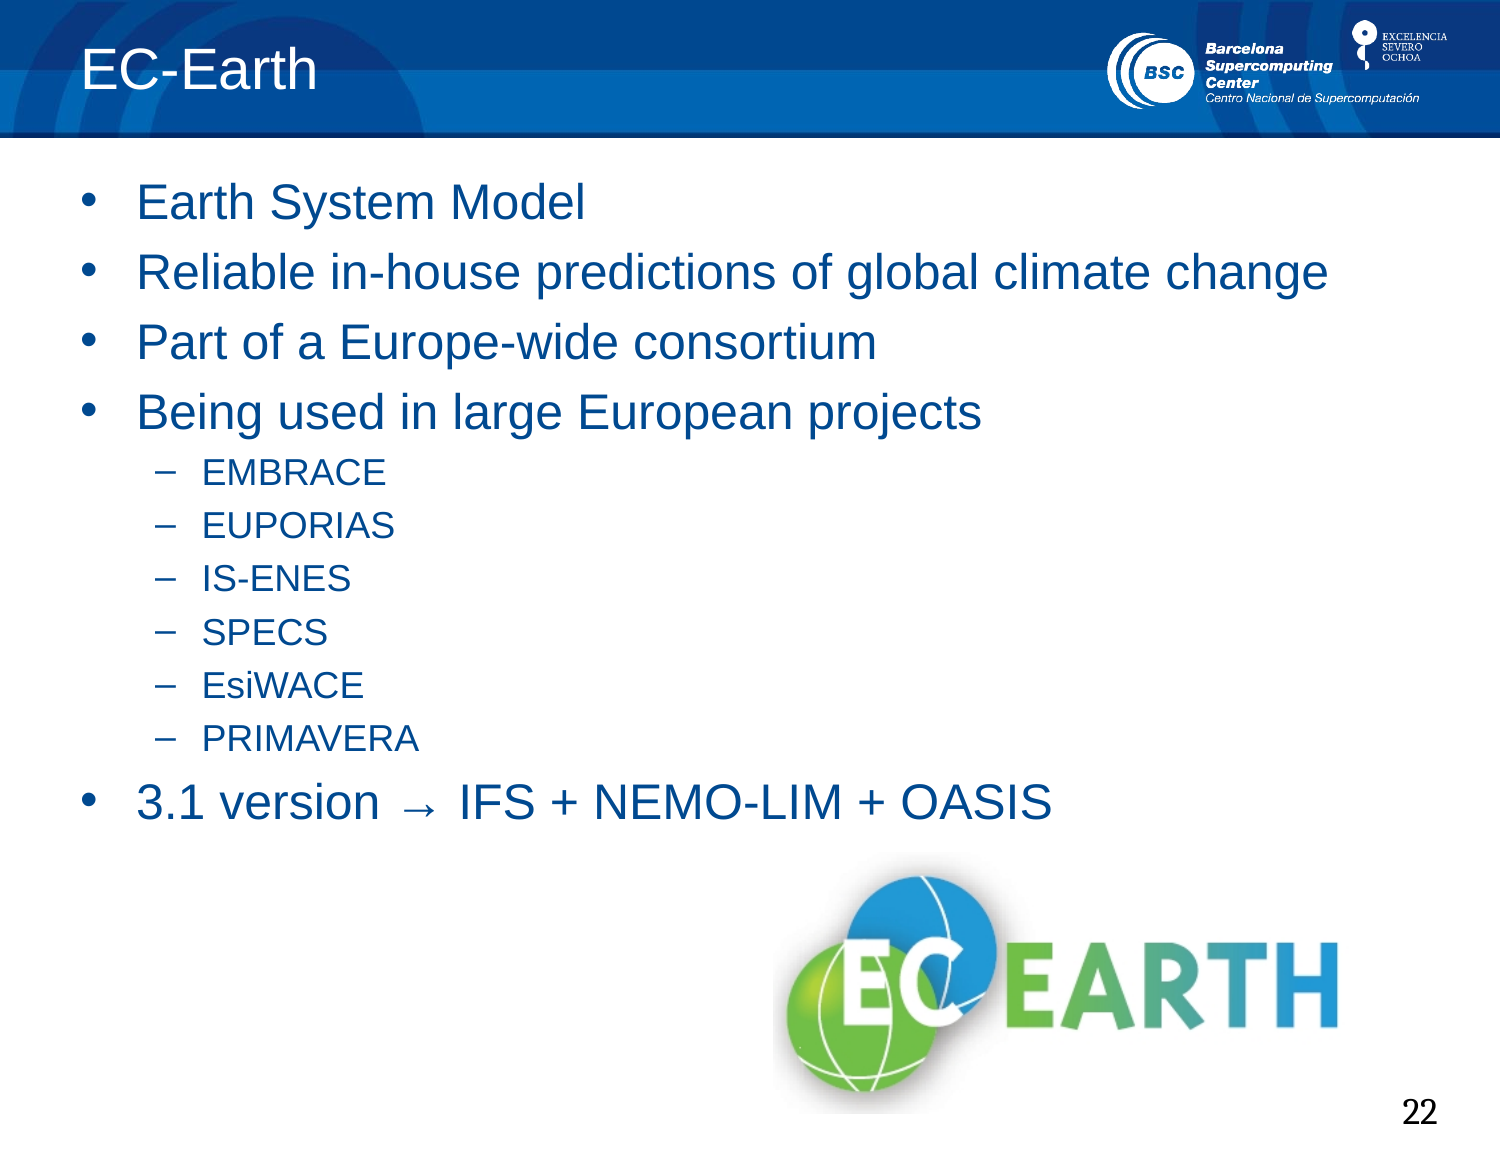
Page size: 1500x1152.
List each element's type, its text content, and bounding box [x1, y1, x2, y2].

title EC-Earth [65, 23, 1081, 138]
picture [773, 852, 1376, 1114]
picture [0, 0, 1500, 138]
list Earth System Model Reliable in-house predictions of global climate change Part of a Europe-wide consortium Being used in large European projects EMBRACE EUPORIAS IS-ENES SPECS EsiWACE PRIMAVERA 3.1 version → IFS + NEMO-LIM + OASIS [64, 161, 1432, 1068]
